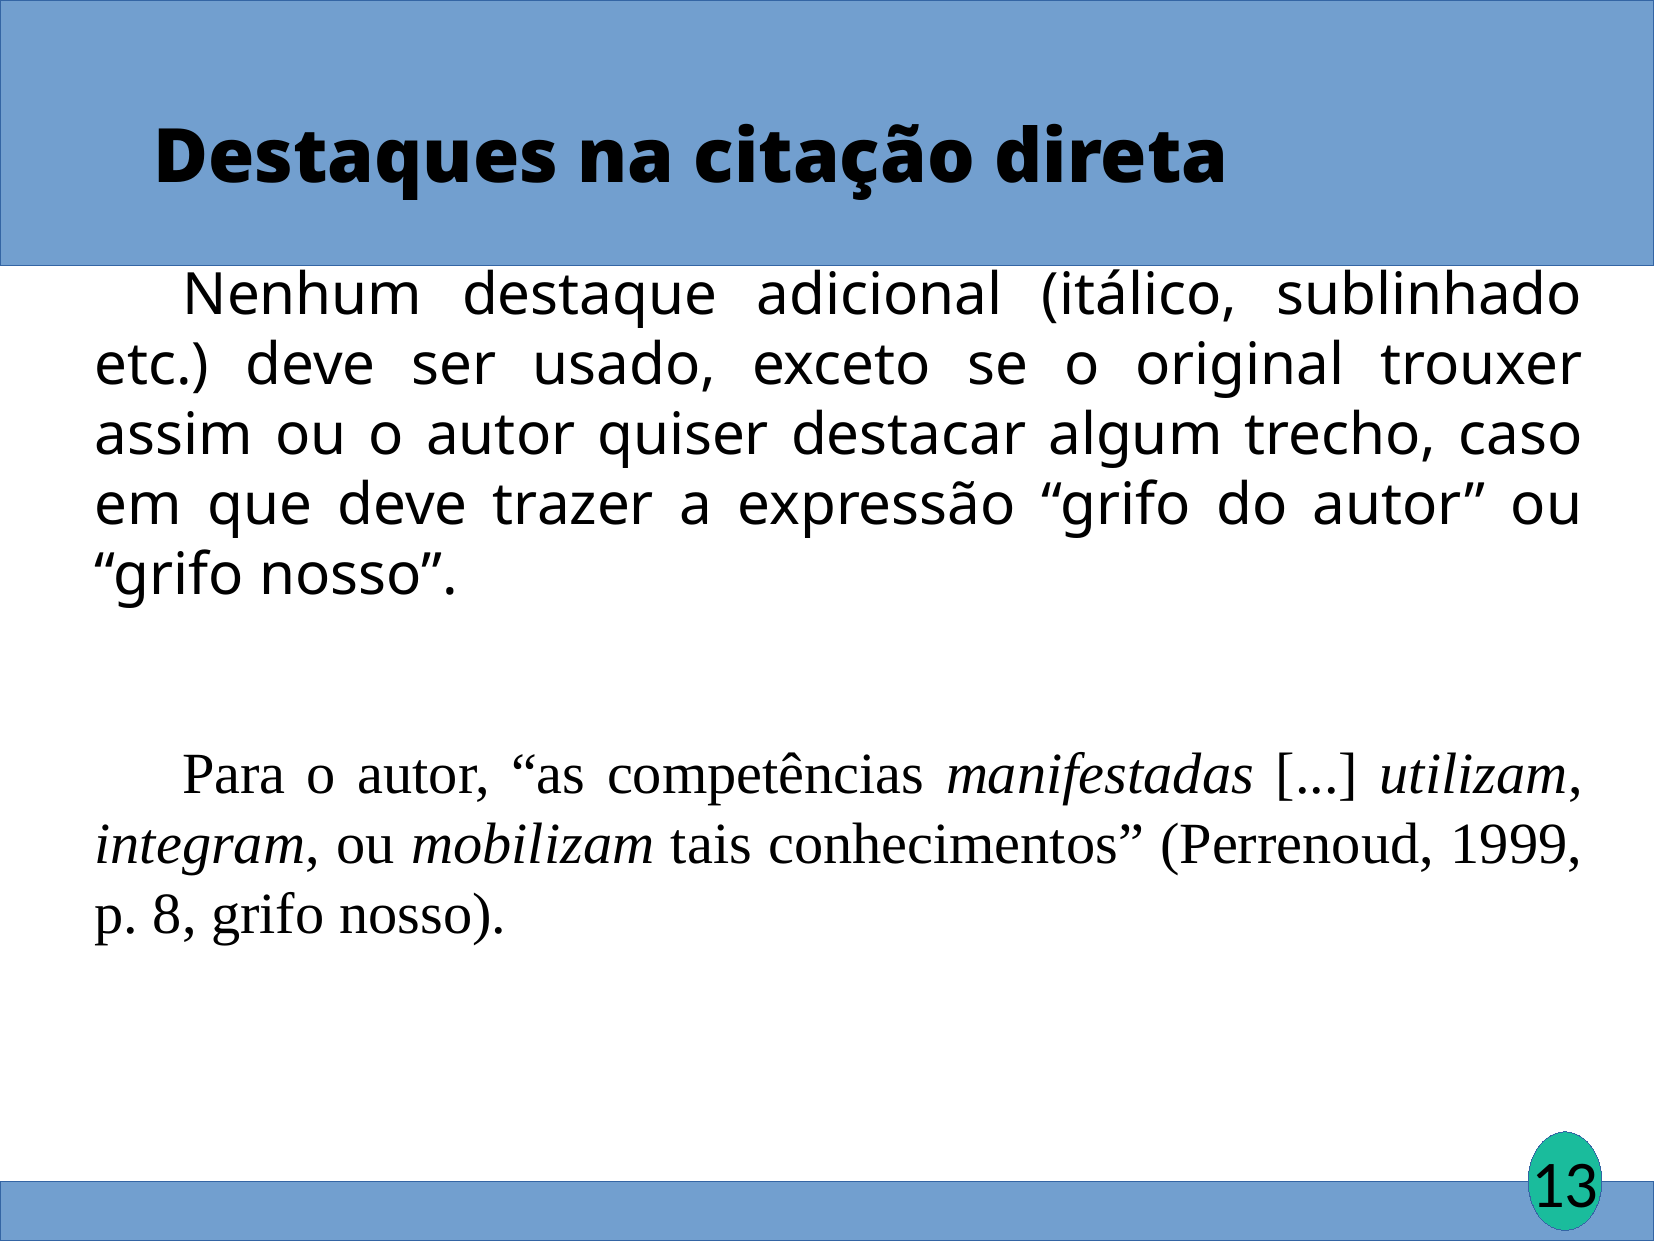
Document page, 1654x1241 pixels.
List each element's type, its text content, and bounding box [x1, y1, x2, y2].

subtitle Nenhum destaque adicional (itálico, sublinhado etc.) deve ser usado, exceto se o original trouxer assim ou o autor quiser destacar algum trecho, caso em que deve trazer a expressão “grifo do autor” ou “grifo nosso”. Para o autor, “as competências manifestadas [...] utilizam, integram, ou mobilizam tais conhecimentos” (Perrenoud, 1999, p. 8, grifo nosso). [94, 625, 1583, 1063]
title Destaques na citação direta [153, 56, 1642, 250]
